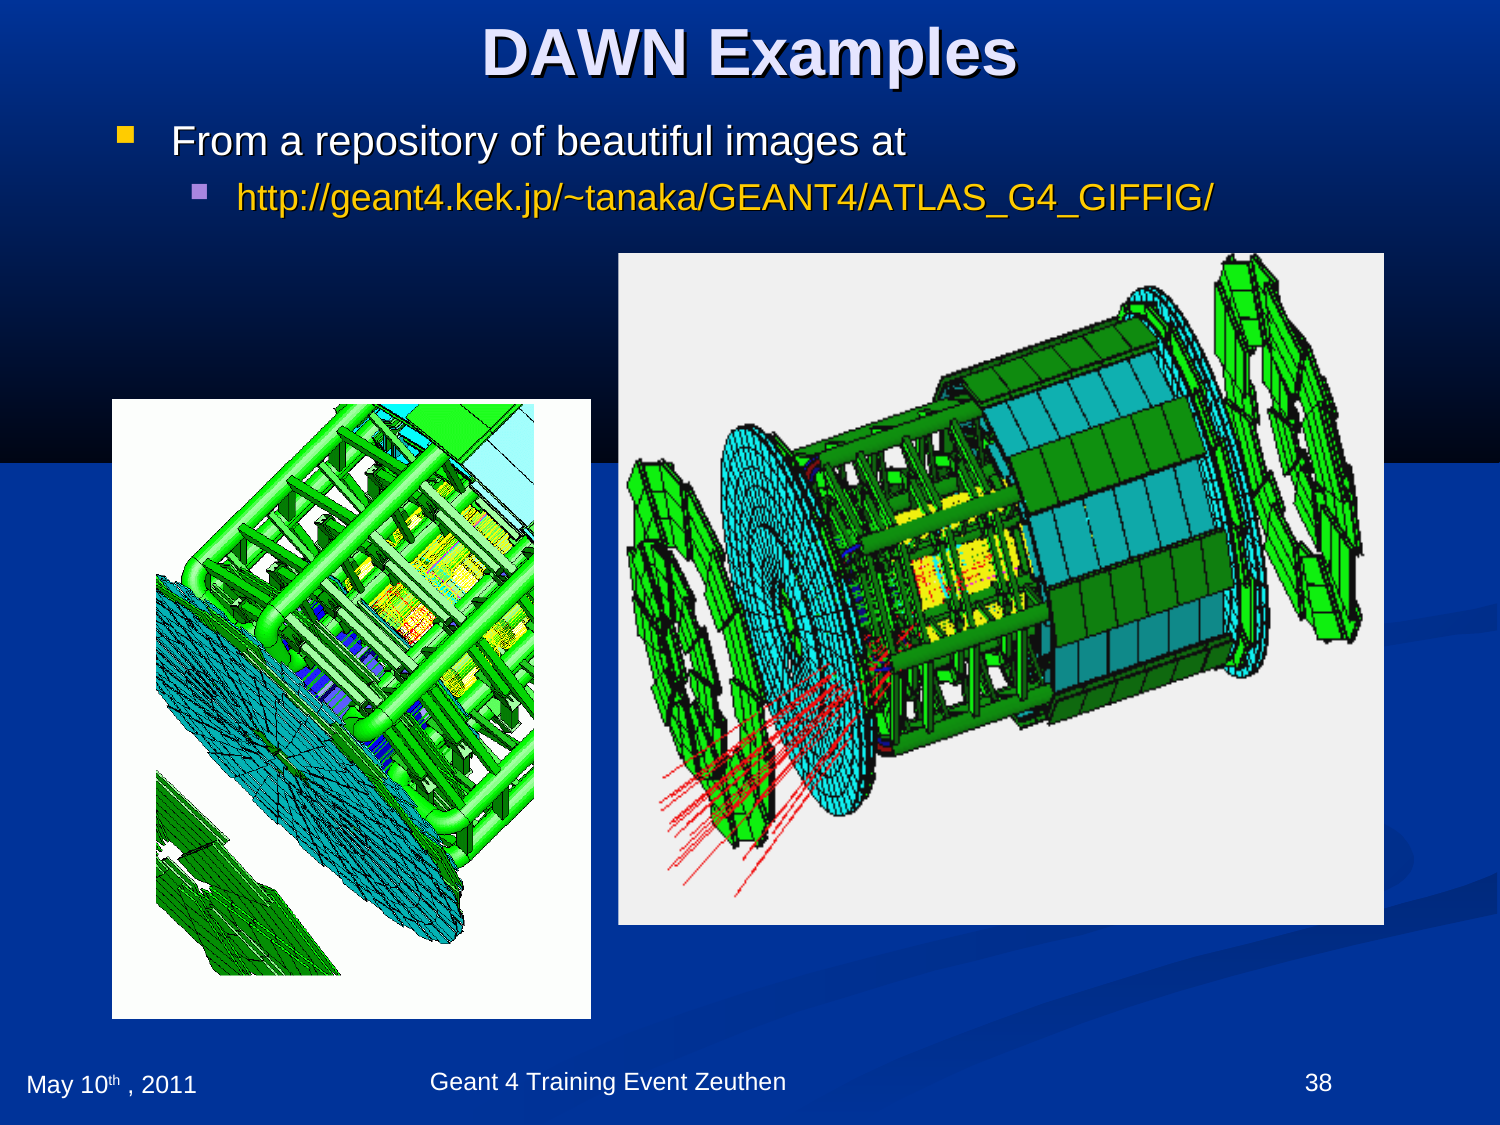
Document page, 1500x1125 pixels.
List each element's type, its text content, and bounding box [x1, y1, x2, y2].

list From a repository of beautiful images at http://geant4.kek.jp/~tanaka/GEANT4/ATLAS_G4_GIFFIG/ [99, 105, 1338, 225]
picture [112, 399, 591, 1019]
title DAWN Examples [75, 1, 1426, 97]
picture [618, 253, 1384, 925]
